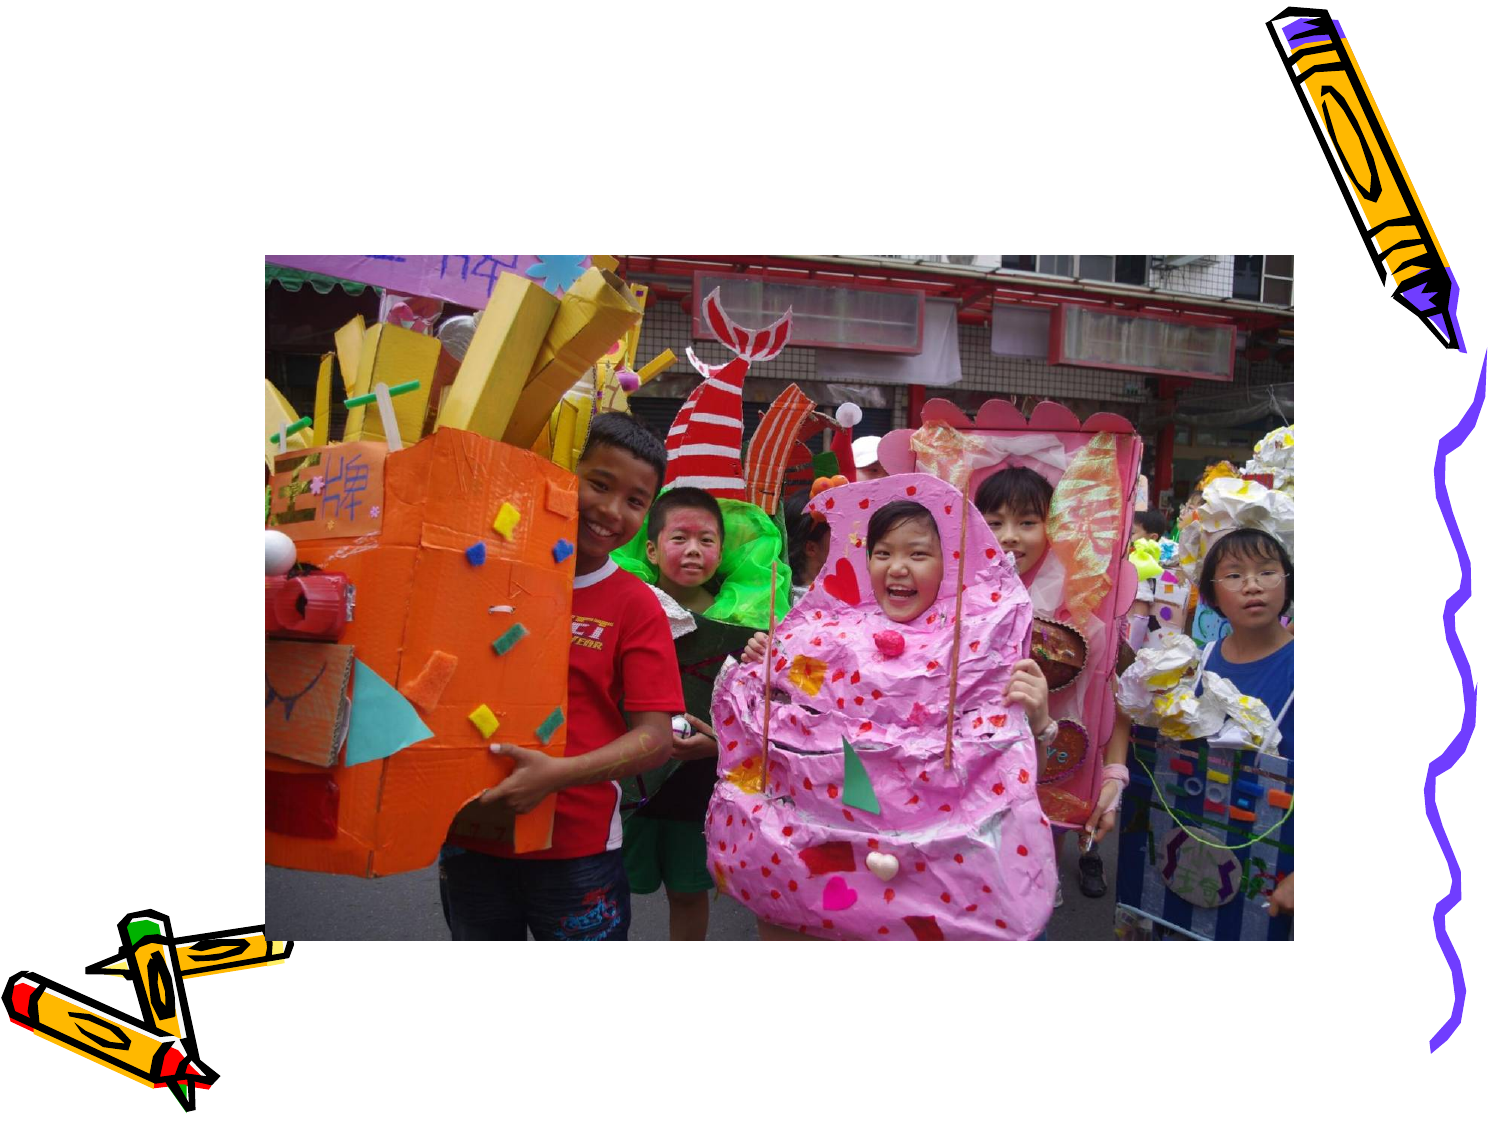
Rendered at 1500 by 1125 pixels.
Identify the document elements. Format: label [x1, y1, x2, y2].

picture [265, 255, 1294, 941]
